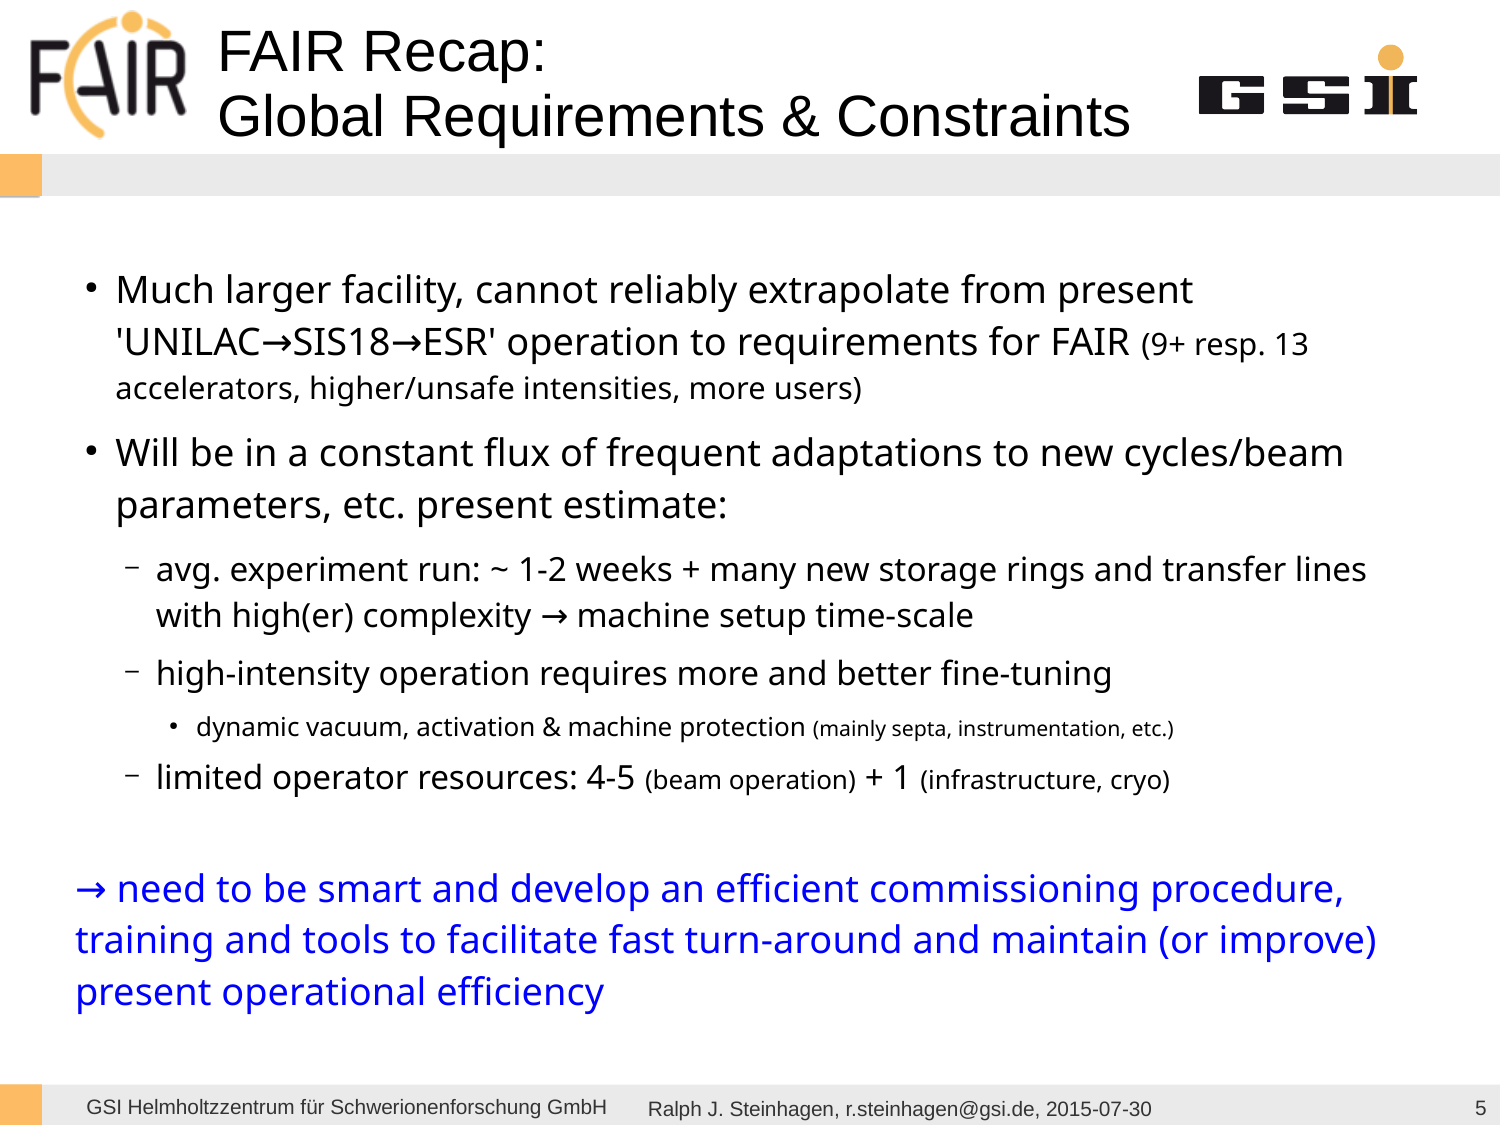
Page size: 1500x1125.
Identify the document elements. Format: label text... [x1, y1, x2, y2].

picture [1197, 42, 1419, 117]
list Much larger facility, cannot reliably extrapolate from present 'UNILAC→SIS18→ESR' operation to requirements for FAIR (9+ resp. 13 accelerators, higher/unsafe intensities, more users) Will be in a constant flux of frequent adaptations to new cycles/beam parameters, etc. present estimate: avg. experiment run: ~ 1-2 weeks + many new storage rings and transfer lines with high(er) complexity → machine setup time-scale high-intensity operation requires more and better fine-tuning dynamic vacuum, activation & machine protection (mainly septa, instrumentation, etc.) limited operator resources: 4-5 (beam operation) + 1 (infrastructure, cryo) → need to be smart and develop an efficient commissioning procedure, training and tools to facilitate fast turn-around and maintain (or improve) present operational efficiency [75, 263, 1425, 1031]
title FAIR Recap: Global Requirements & Constraints [217, 18, 1151, 149]
picture [30, 9, 187, 141]
